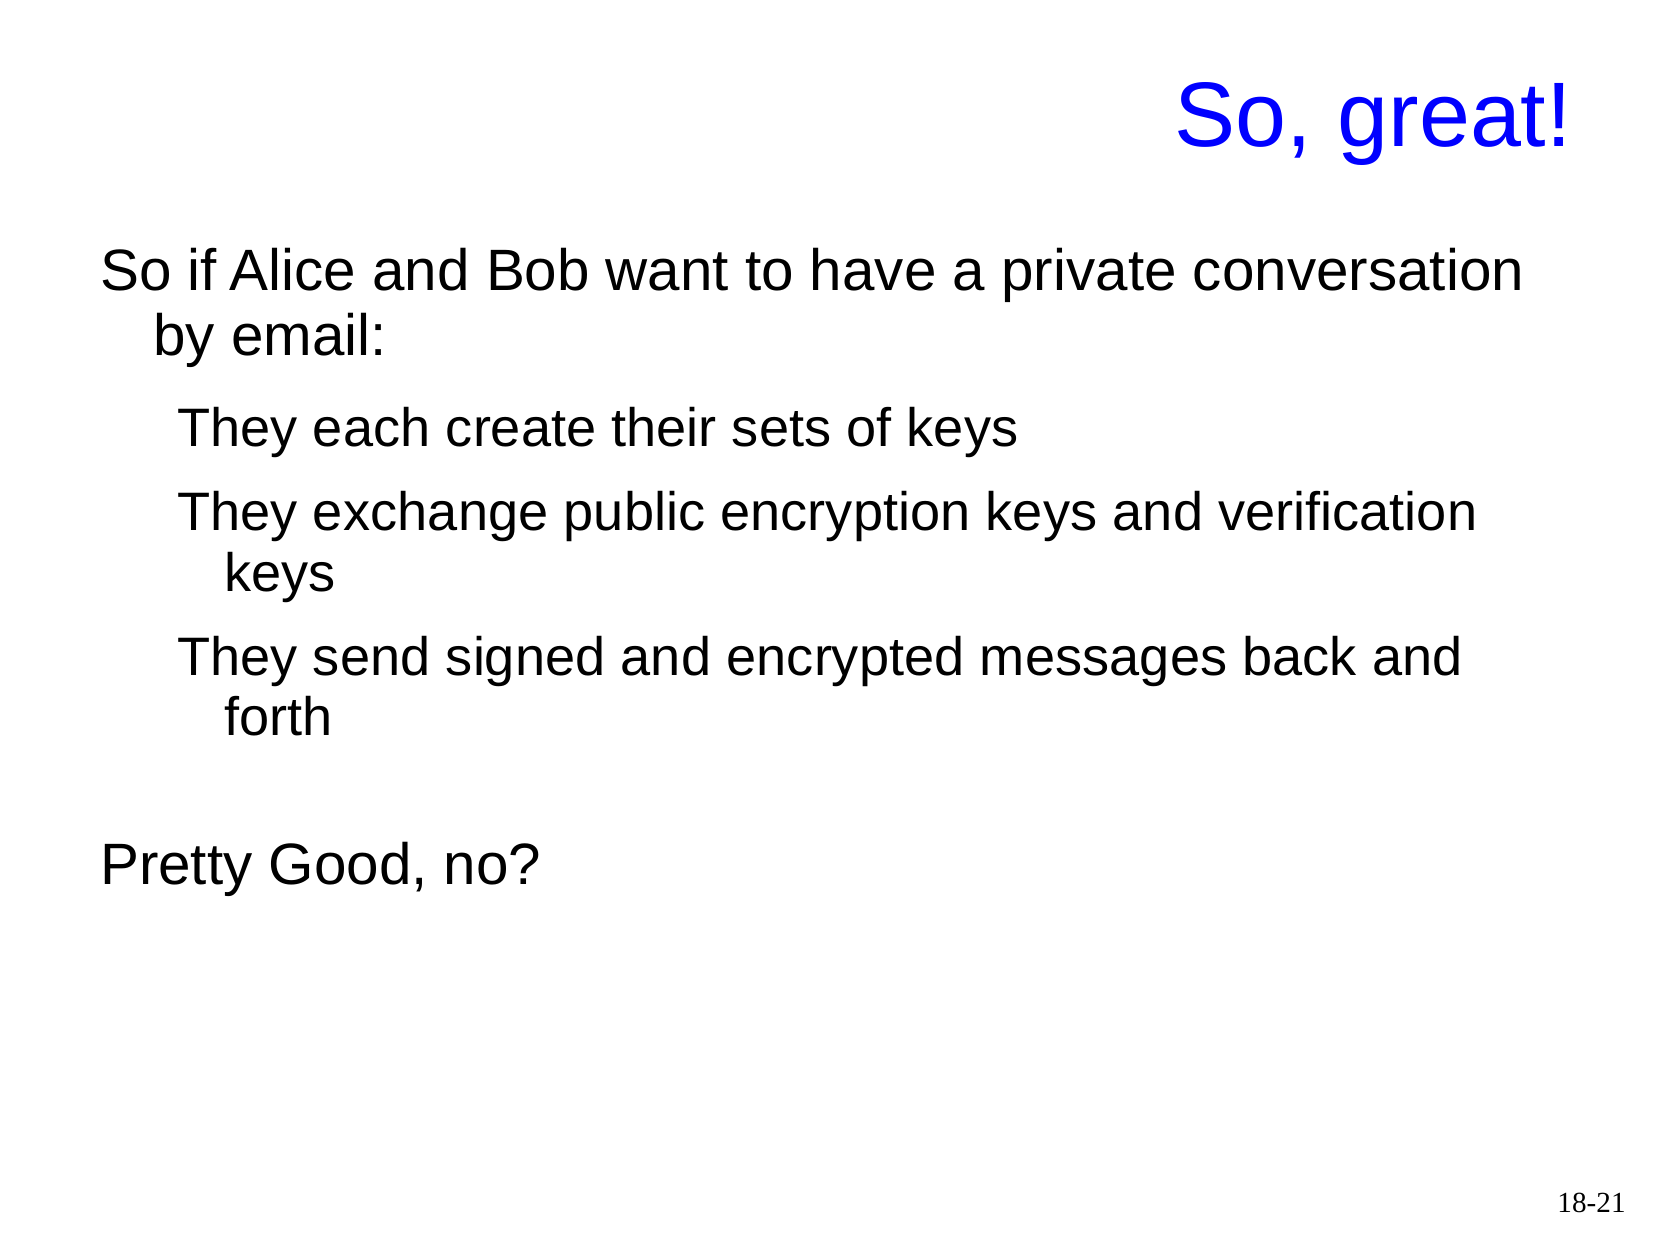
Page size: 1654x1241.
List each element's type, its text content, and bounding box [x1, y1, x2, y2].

list So if Alice and Bob want to have a private conversation by email: They each create their sets of keys They exchange public encryption keys and verification keys They send signed and encrypted messages back and forth Pretty Good, no? [82, 237, 1571, 1171]
title So, great! [84, 11, 1573, 219]
